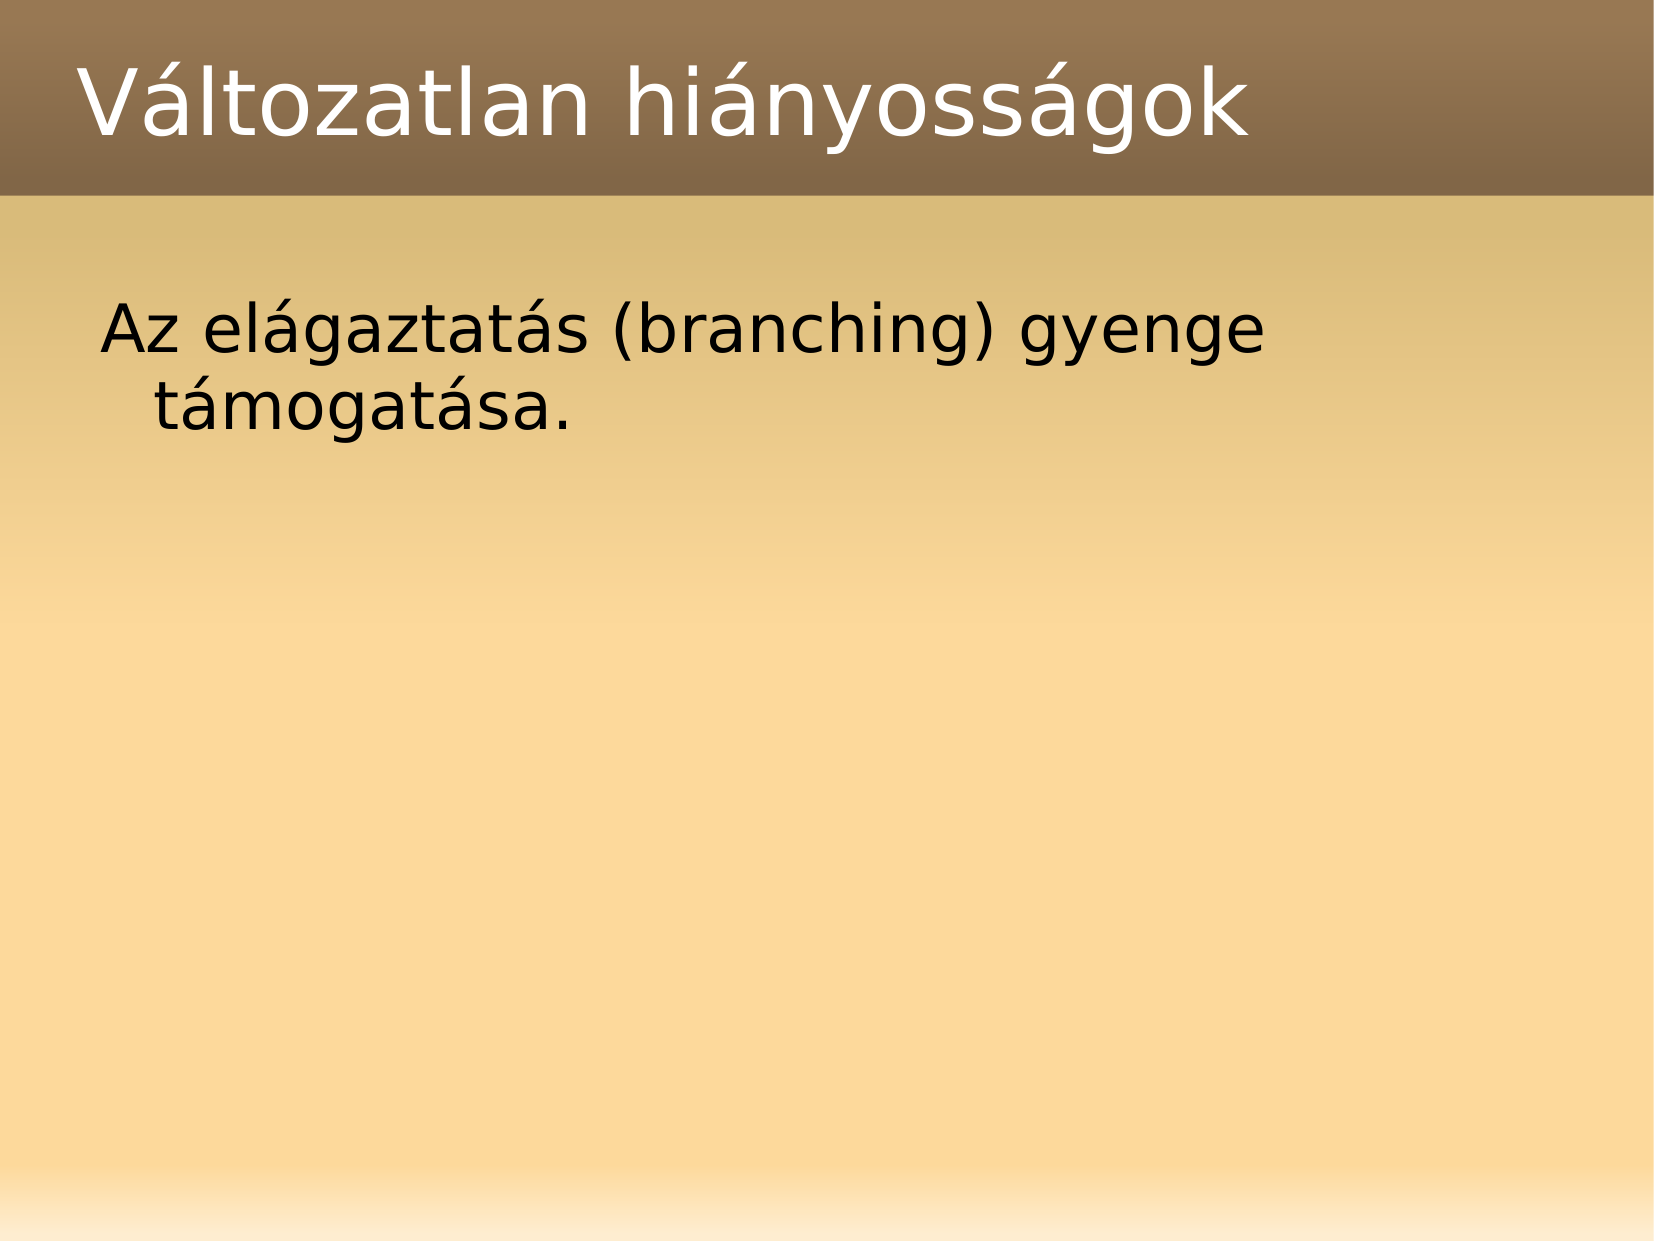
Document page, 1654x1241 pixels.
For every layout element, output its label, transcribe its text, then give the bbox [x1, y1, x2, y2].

title Változatlan hiányosságok [76, 7, 1565, 200]
picture [0, 0, 1654, 1241]
list Az elágaztatás (branching) gyenge támogatása. [82, 290, 1571, 1094]
